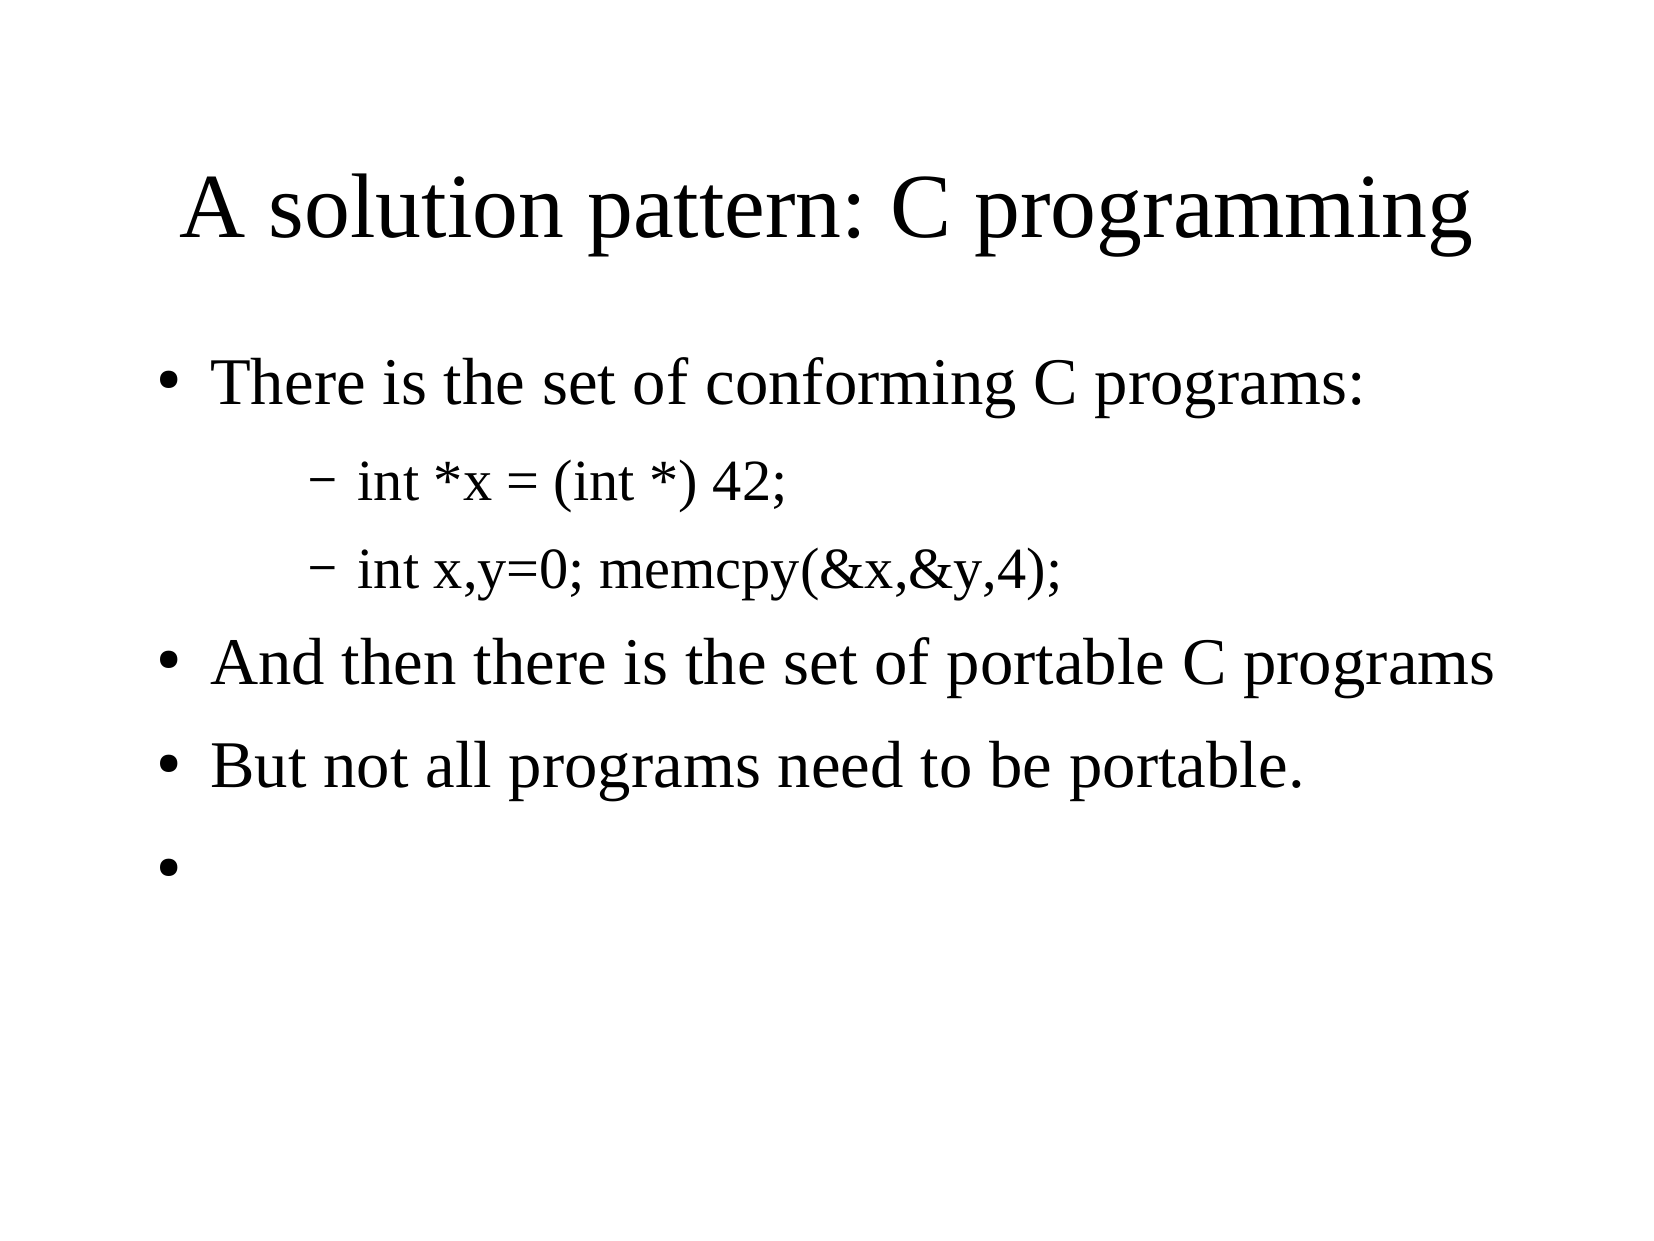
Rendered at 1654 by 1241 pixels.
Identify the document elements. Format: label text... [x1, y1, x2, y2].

list There is the set of conforming C programs: int *x = (int *) 42; int x,y=0; memcpy(&x,&y,4); And then there is the set of portable C programs But not all programs need to be portable. [121, 344, 1534, 1127]
title A solution pattern: C programming [121, 102, 1534, 311]
